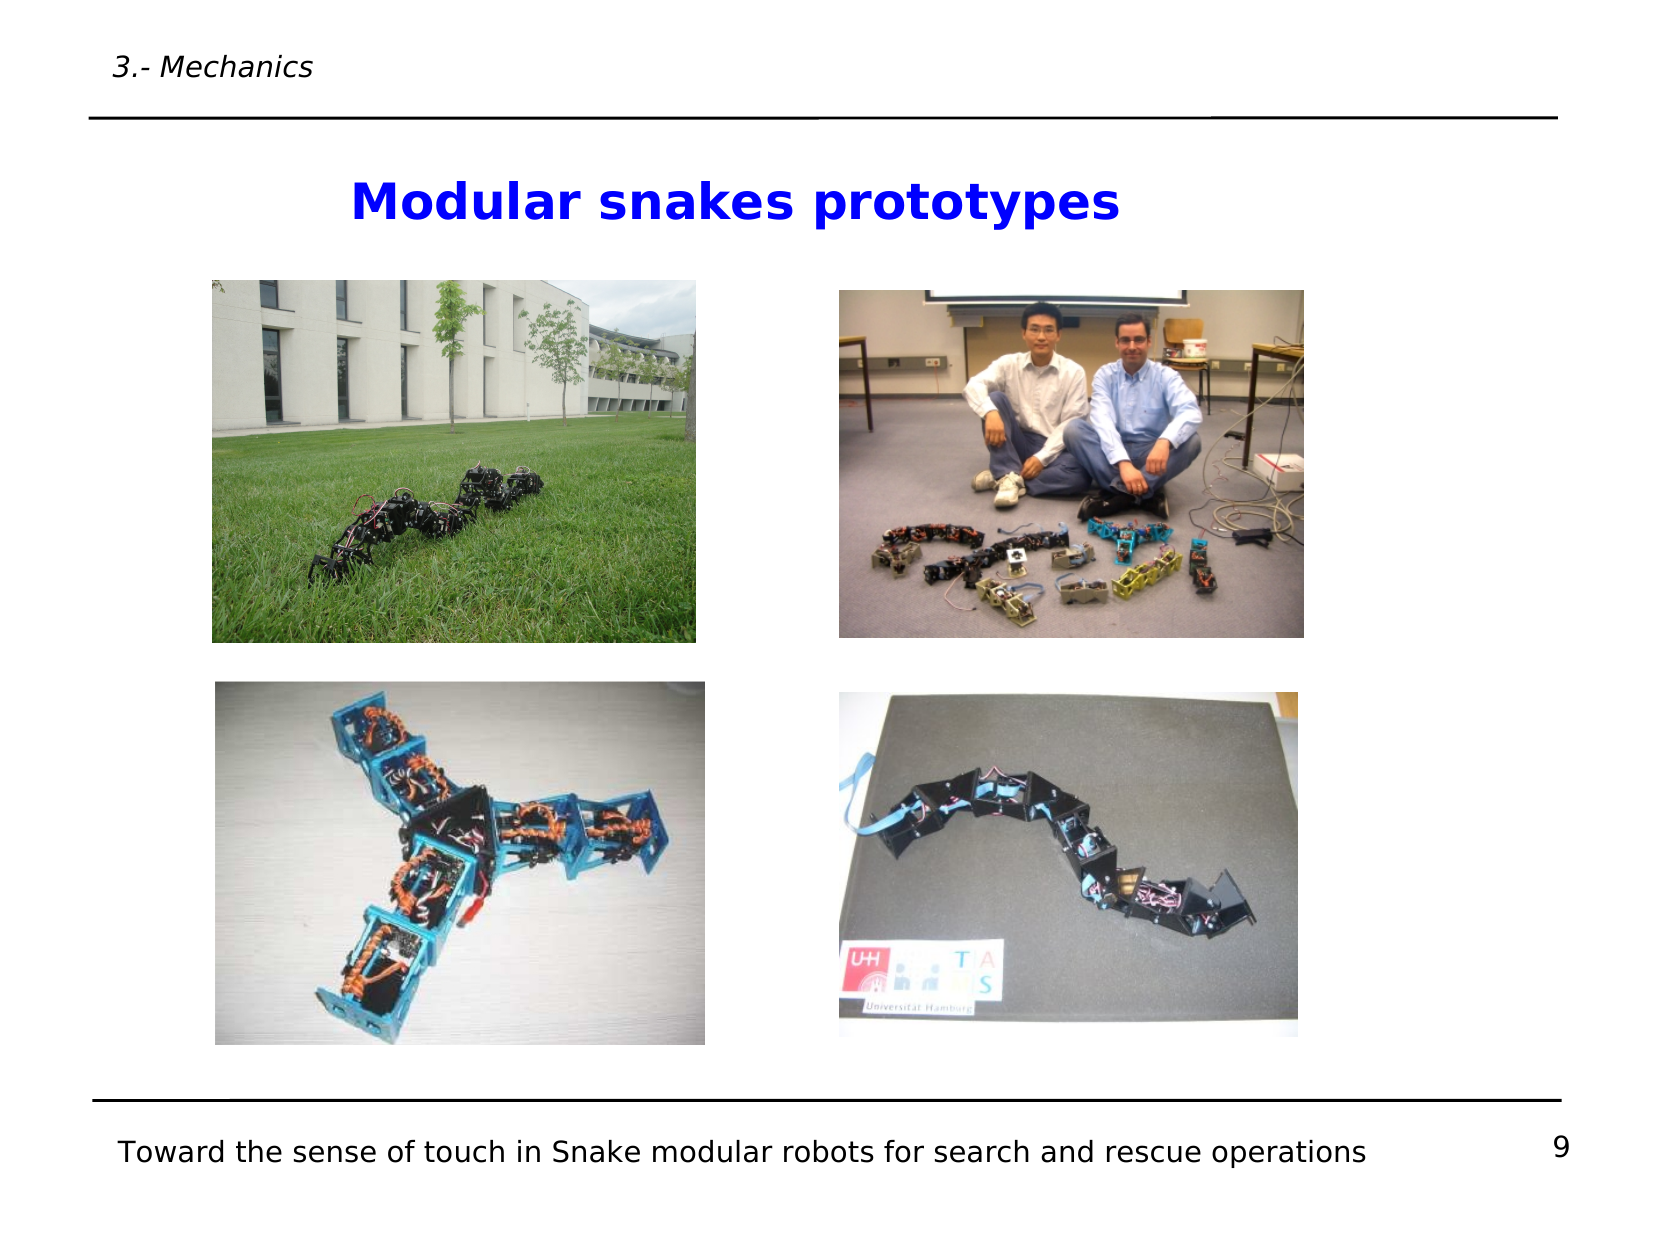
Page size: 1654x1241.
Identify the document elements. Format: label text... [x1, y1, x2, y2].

picture [212, 280, 696, 643]
picture [839, 692, 1298, 1037]
text_box Toward the sense of touch in Snake modular robots for search and rescue operations [103, 1127, 1384, 1177]
picture [839, 290, 1304, 638]
text_box Modular snakes prototypes [335, 165, 1137, 239]
text_box 3.- Mechanics [97, 42, 329, 93]
picture [215, 681, 705, 1045]
